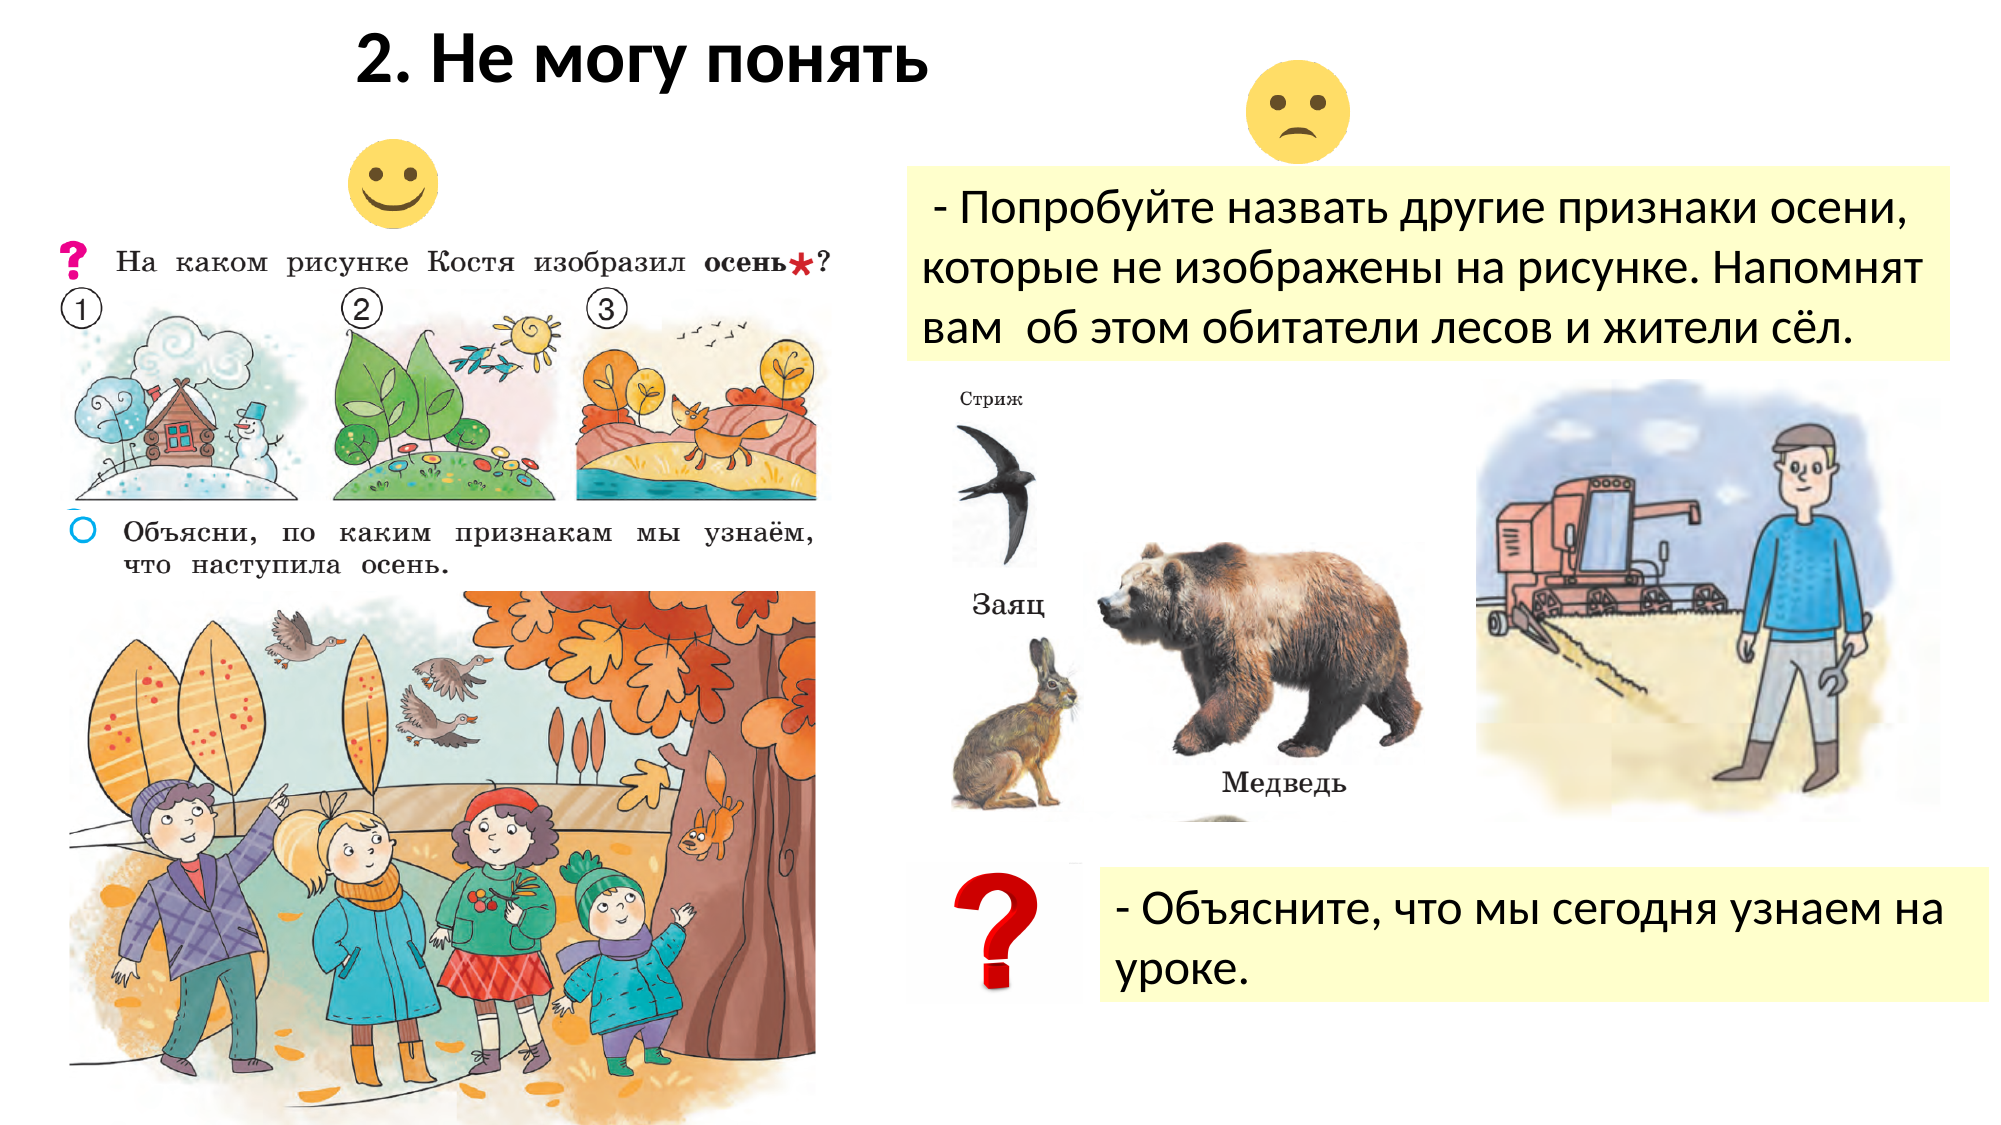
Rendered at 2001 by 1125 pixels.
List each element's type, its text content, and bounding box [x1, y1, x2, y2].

picture [938, 379, 1959, 822]
text_box - Объясните, что мы сегодня узнаем на уроке. [1100, 867, 1989, 1002]
picture [1242, 56, 1353, 167]
text_box - Попробуйте назвать другие признаки осени, которые не изображены на рисунке. Напомнят вам об этом обитатели лесов и жители сёл. [907, 166, 1950, 361]
picture [14, 136, 849, 1125]
title 2. Не могу понять [340, 10, 1473, 75]
picture [906, 862, 1083, 1004]
